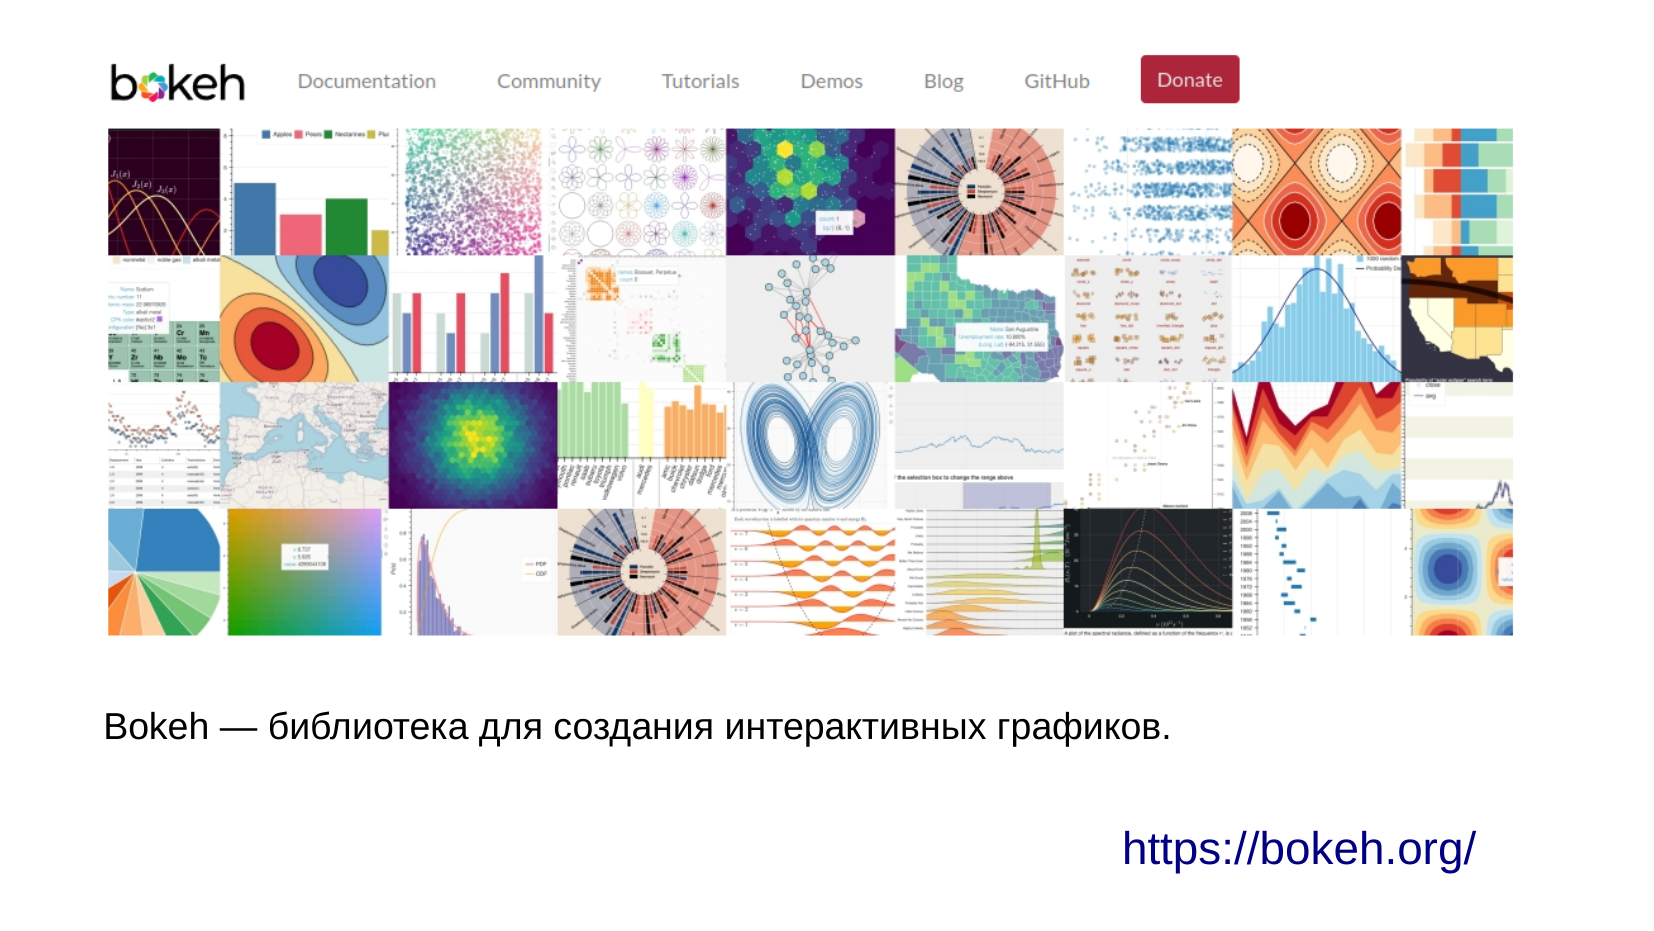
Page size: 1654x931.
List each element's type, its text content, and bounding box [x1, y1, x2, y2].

text_box Bokeh — библиотека для создания интерактивных графиков. [88, 698, 1536, 798]
subtitle https://bokeh.org/ [1122, 798, 1536, 900]
picture [59, 40, 1546, 680]
